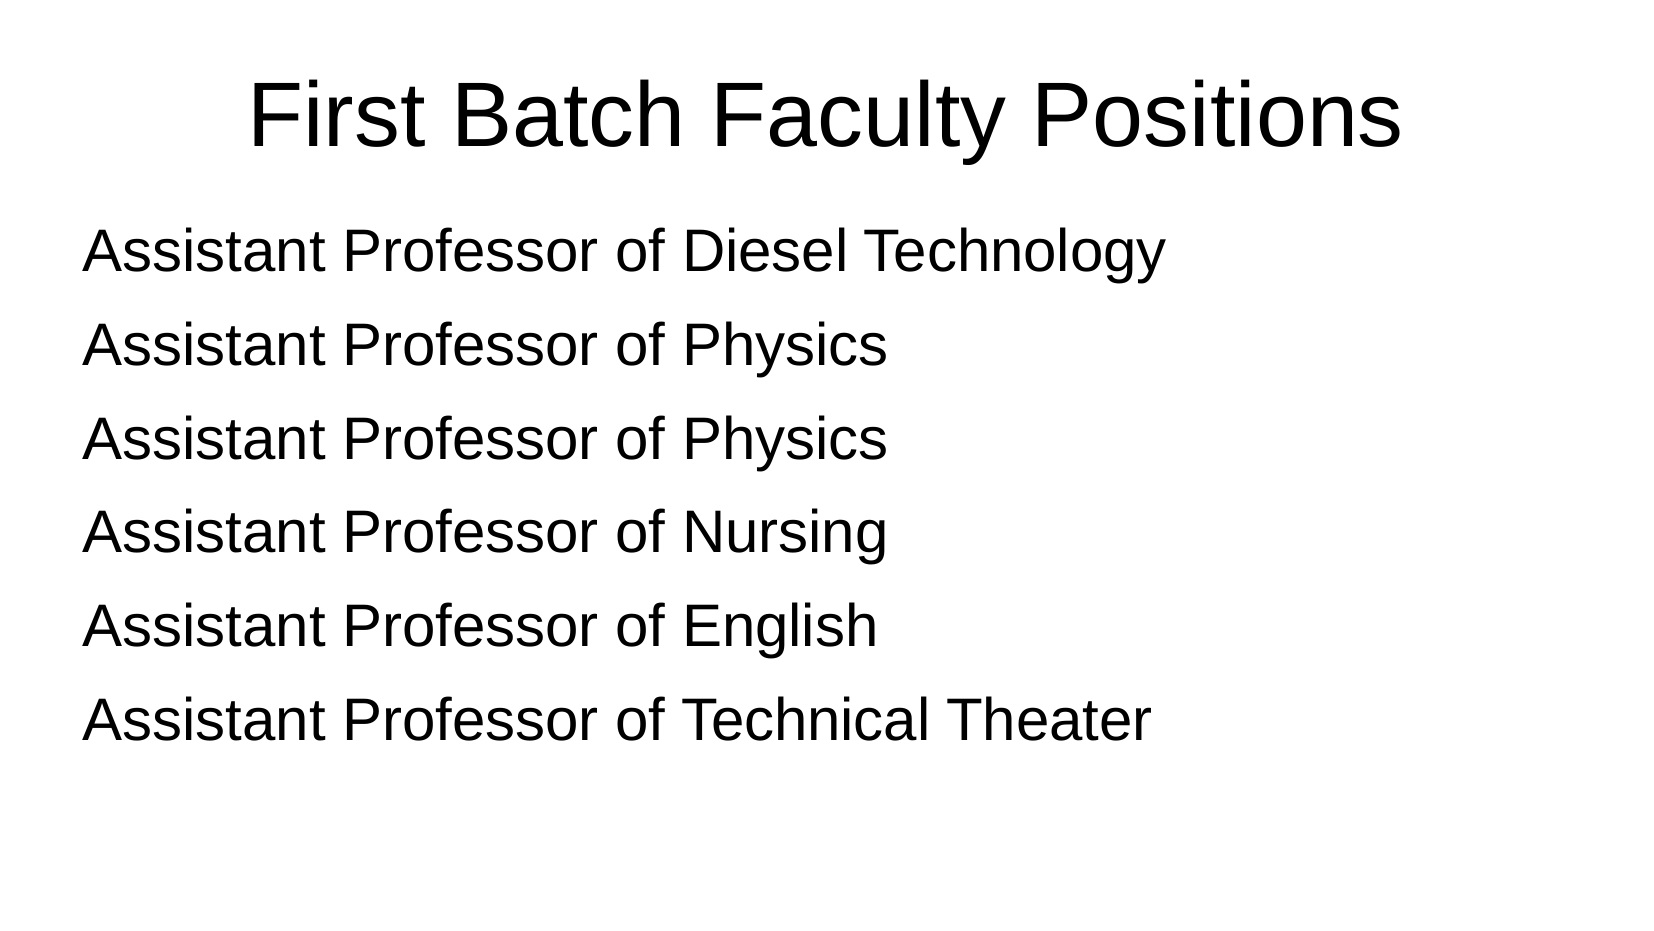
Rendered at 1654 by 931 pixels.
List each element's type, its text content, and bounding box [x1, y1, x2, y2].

title First Batch Faculty Positions [82, 37, 1571, 193]
list Assistant Professor of Diesel Technology Assistant Professor of Physics Assistant Professor of Physics Assistant Professor of Nursing Assistant Professor of English Assistant Professor of Technical Theater [82, 217, 1571, 758]
